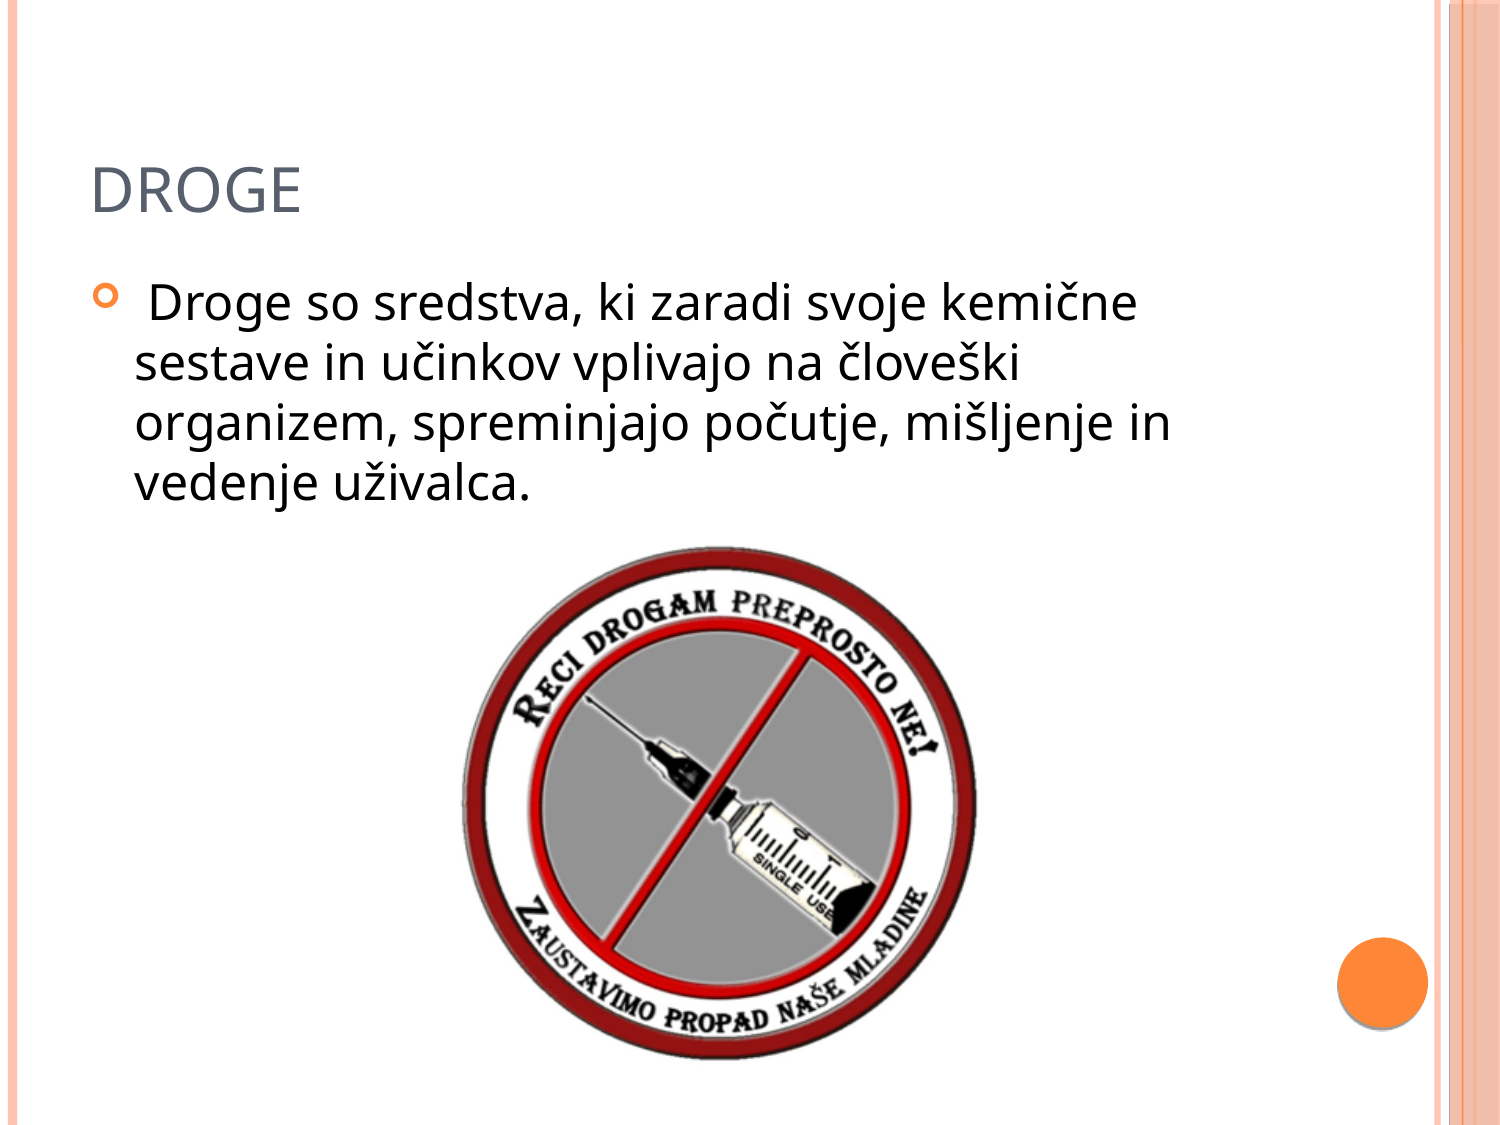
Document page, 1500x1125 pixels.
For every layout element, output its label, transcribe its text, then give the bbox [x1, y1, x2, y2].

title DROGE [75, 45, 1300, 233]
list Droge so sredstva, ki zaradi svoje kemične sestave in učinkov vplivajo na človeški organizem, spreminjajo počutje, mišljenje in vedenje uživalca. [75, 262, 1300, 1062]
picture [442, 527, 997, 1081]
